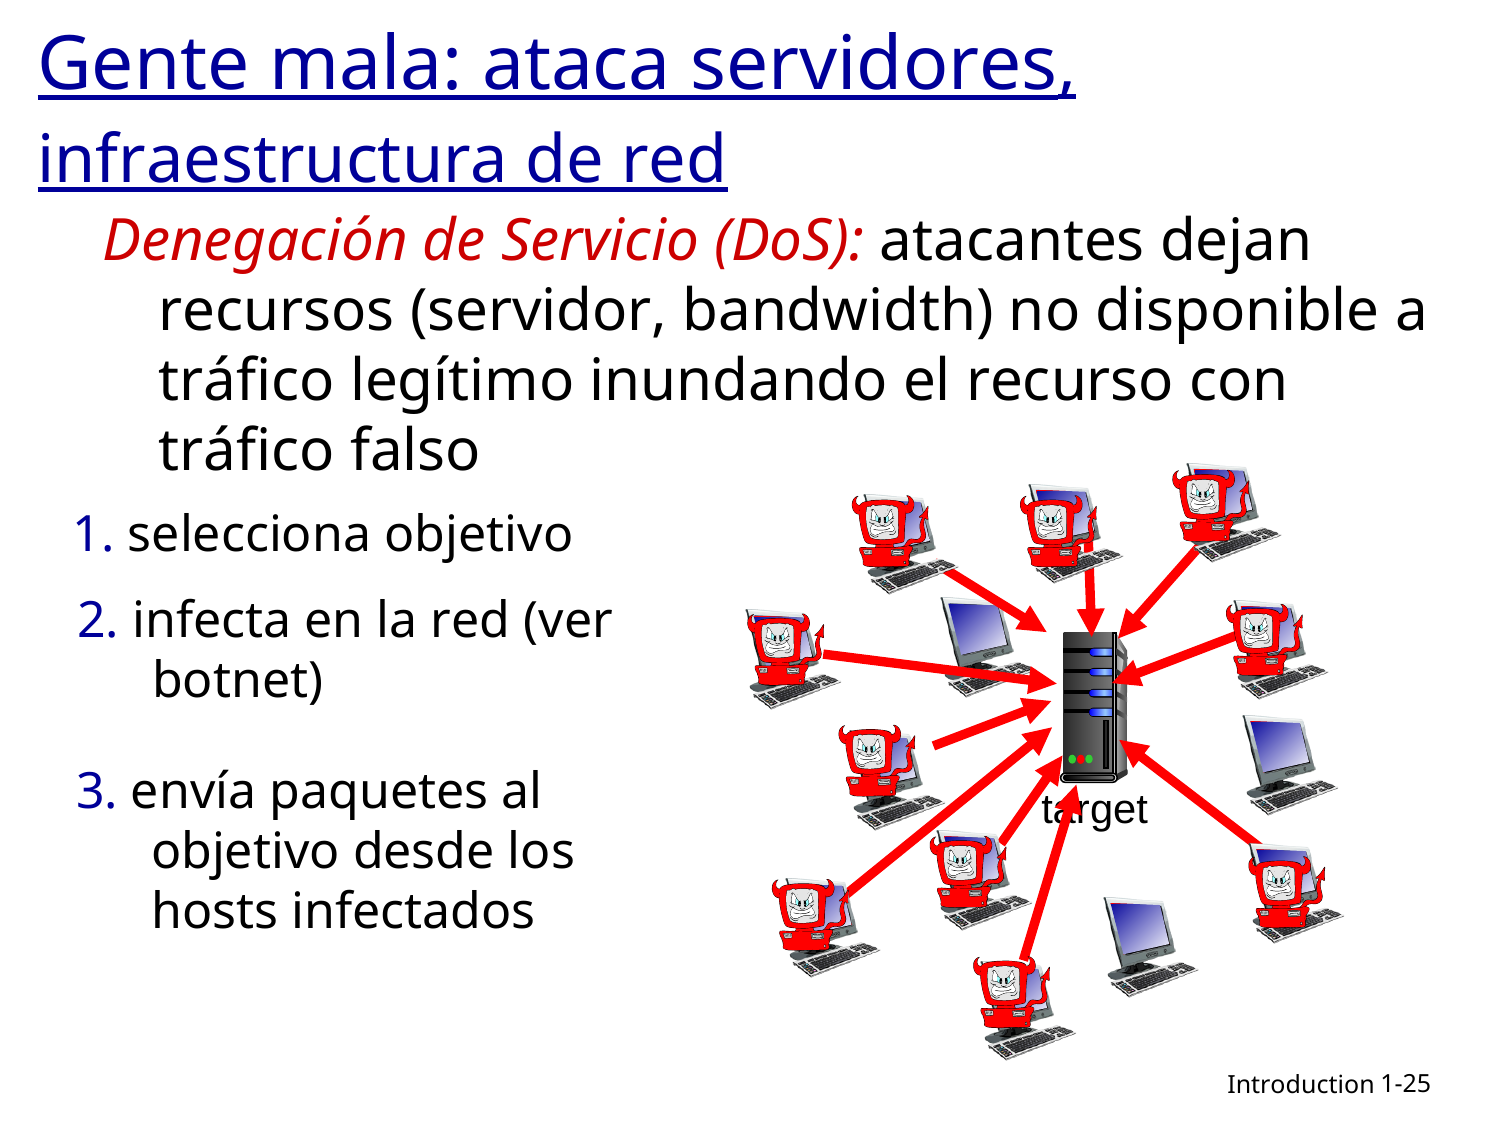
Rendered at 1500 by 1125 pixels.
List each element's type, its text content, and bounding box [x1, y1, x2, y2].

text_box [1110, 903, 1170, 955]
picture [1019, 479, 1146, 591]
picture [771, 873, 903, 985]
text_box 3. envía paquetes al objetivo desde los hosts infectados [61, 751, 737, 952]
text_box 2. infecta en la red (ver botnet) [62, 579, 686, 730]
picture [1245, 838, 1367, 951]
picture [1100, 892, 1221, 1005]
text_box 1. selecciona objetivo [58, 494, 734, 582]
text_box [1256, 849, 1307, 855]
picture [742, 604, 864, 717]
picture [1225, 595, 1351, 708]
title Gente mala: ataca servidores, infraestructura de red [37, 22, 1463, 189]
text_box [1250, 721, 1310, 773]
picture [1172, 458, 1304, 570]
picture [851, 489, 981, 602]
text_box 1-<number> [1365, 1060, 1477, 1106]
text_box [1035, 489, 1086, 494]
picture [972, 955, 1099, 1068]
text_box Introduction [914, 1060, 1390, 1109]
picture [838, 724, 1055, 938]
list Denegación de Servicio (DoS): atacantes dejan recursos (servidor, bandwidth) no disponible a tráfico legítimo inundando el recurso con tráfico falso [87, 195, 1463, 848]
picture [1239, 710, 1361, 823]
